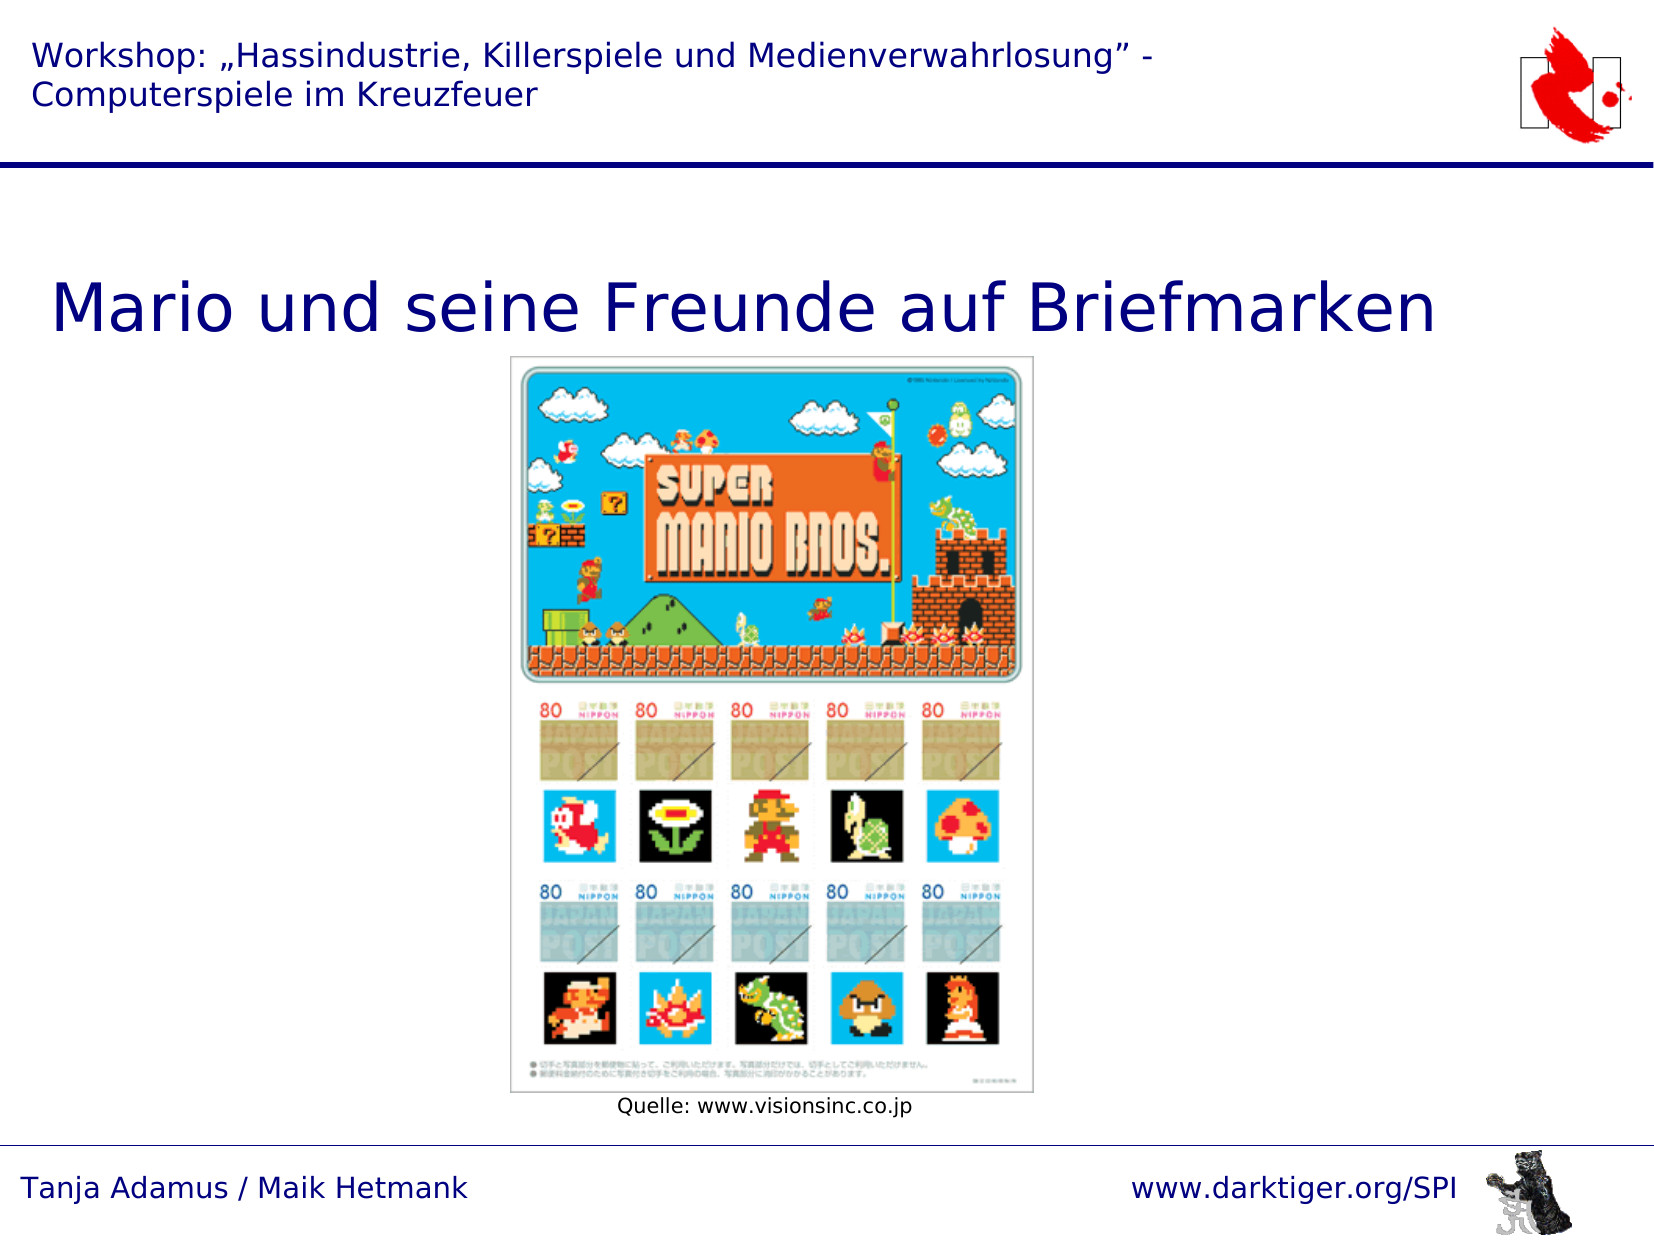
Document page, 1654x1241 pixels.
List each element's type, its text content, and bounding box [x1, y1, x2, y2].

text_box Mario und seine Freunde auf Briefmarken [35, 261, 1565, 355]
text_box Workshop: „Hassindustrie, Killerspiele und Medienverwahrlosung” - Computerspiele im Kreuzfeuer [16, 29, 1418, 178]
text_box Quelle: www.visionsinc.co.jp [602, 1086, 928, 1126]
picture [1486, 1150, 1572, 1235]
picture [510, 356, 1034, 1093]
picture [1503, 16, 1632, 148]
